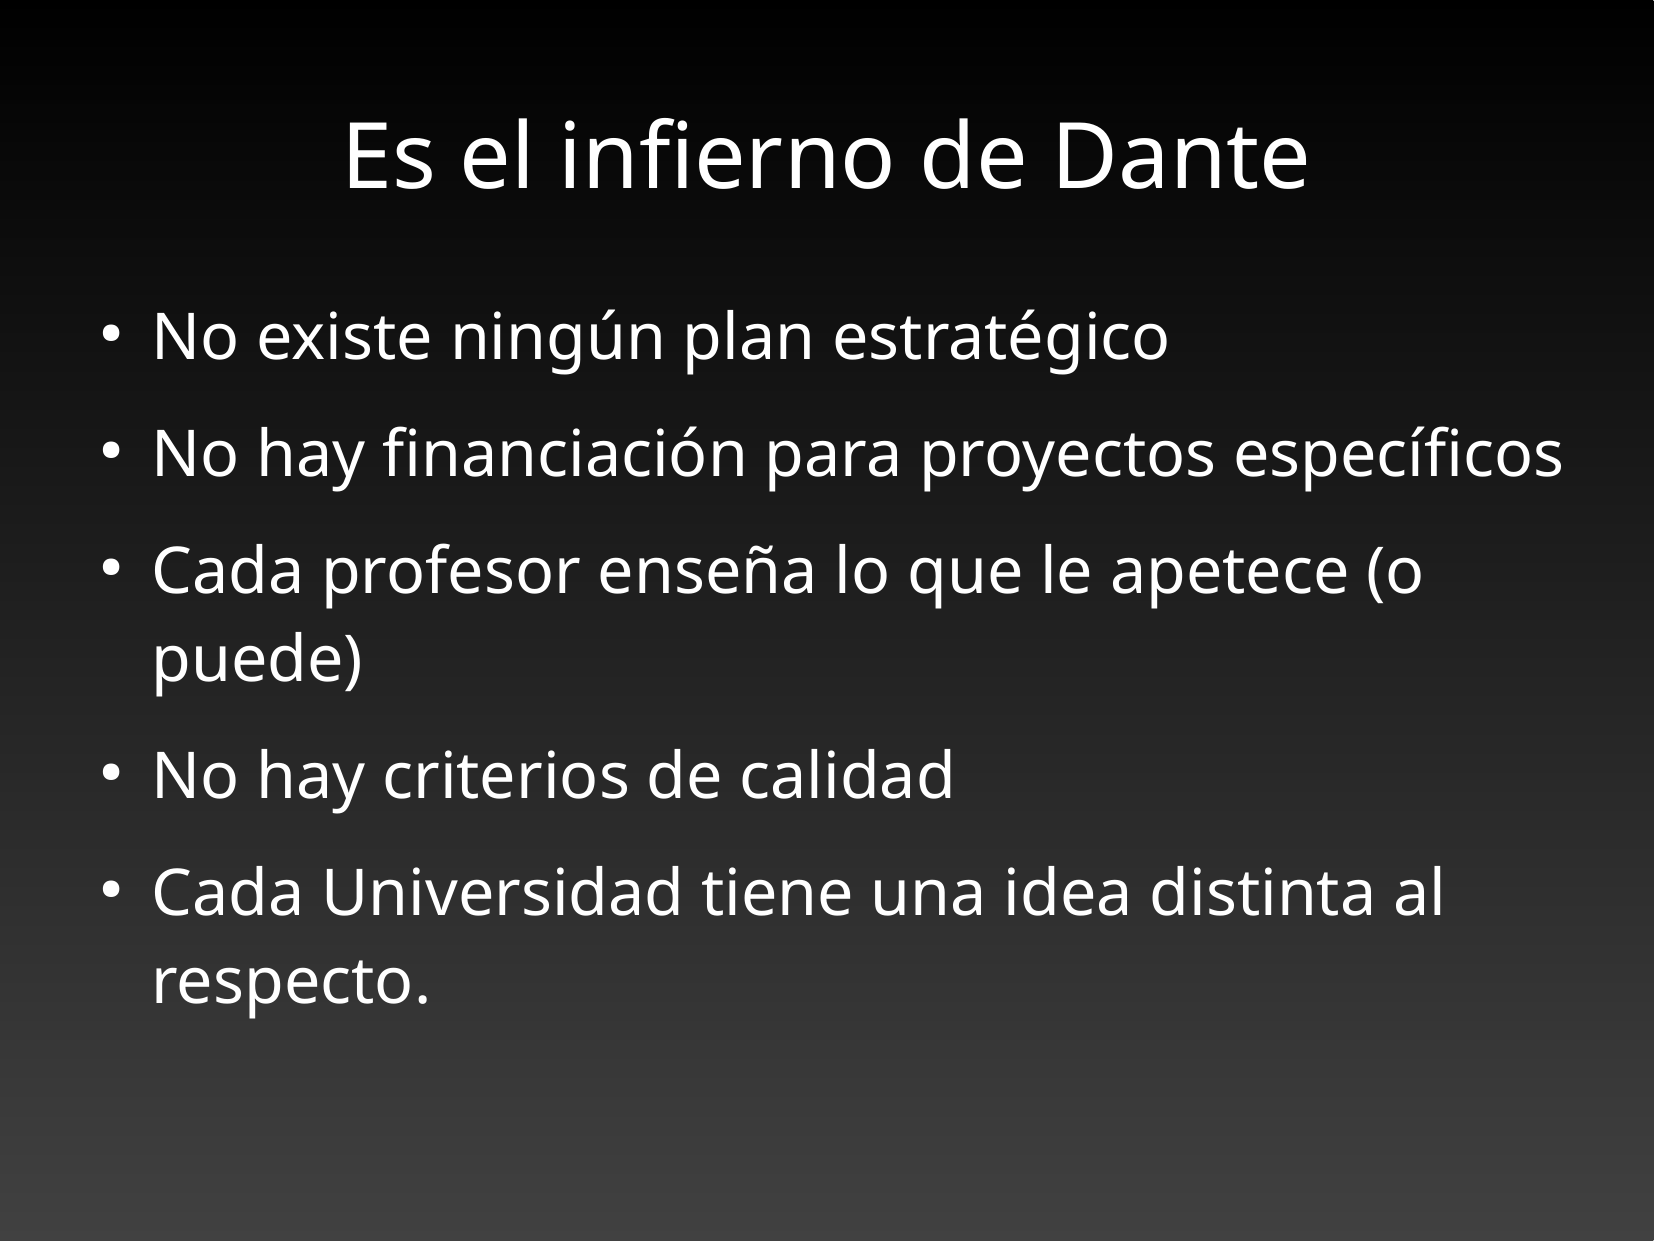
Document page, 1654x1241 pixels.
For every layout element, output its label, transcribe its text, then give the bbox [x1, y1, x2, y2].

list No existe ningún plan estratégico No hay financiación para proyectos específicos Cada profesor enseña lo que le apetece (o puede) No hay criterios de calidad Cada Universidad tiene una idea distinta al respecto. [82, 290, 1571, 1109]
title Es el infierno de Dante [82, 56, 1571, 250]
